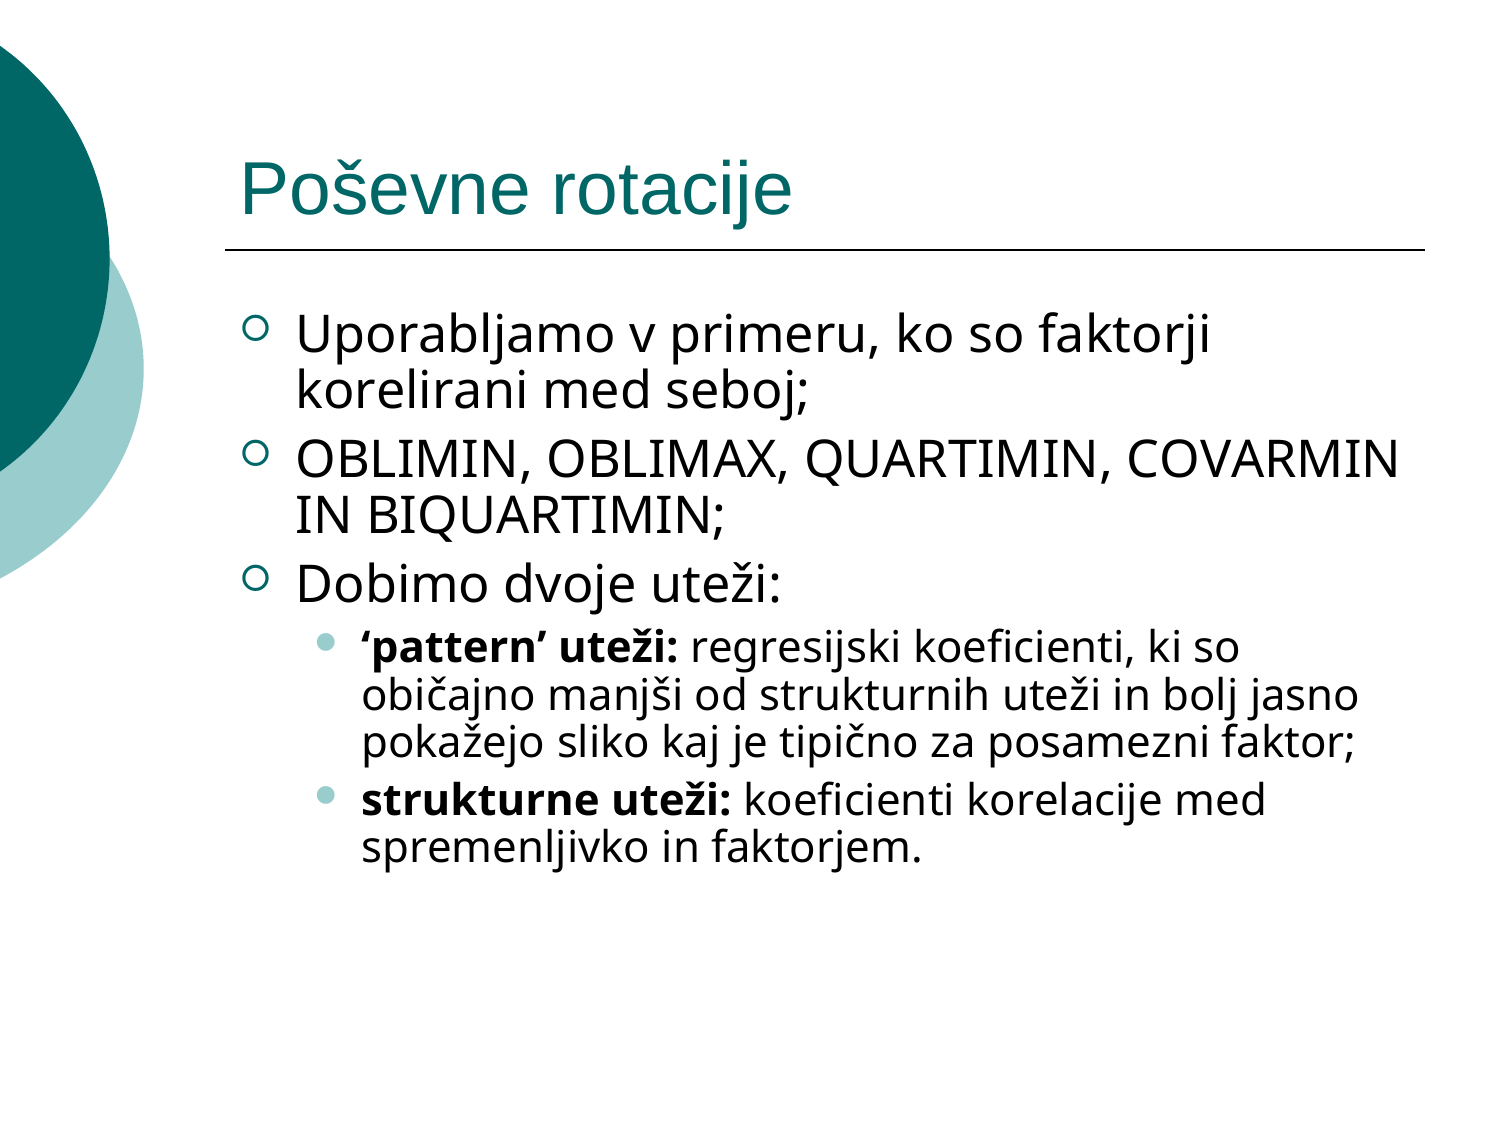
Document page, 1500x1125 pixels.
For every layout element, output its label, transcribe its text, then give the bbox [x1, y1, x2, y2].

list Uporabljamo v primeru, ko so faktorji korelirani med seboj; OBLIMIN, OBLIMAX, QUARTIMIN, COVARMIN IN BIQUARTIMIN; Dobimo dvoje uteži: ‘pattern’ uteži: regresijski koeficienti, ki so običajno manjši od strukturnih uteži in bolj jasno pokažejo sliko kaj je tipično za posamezni faktor; strukturne uteži: koeficienti korelacije med spremenljivko in faktorjem. [224, 299, 1425, 975]
title Poševne rotacije [224, 49, 1425, 237]
